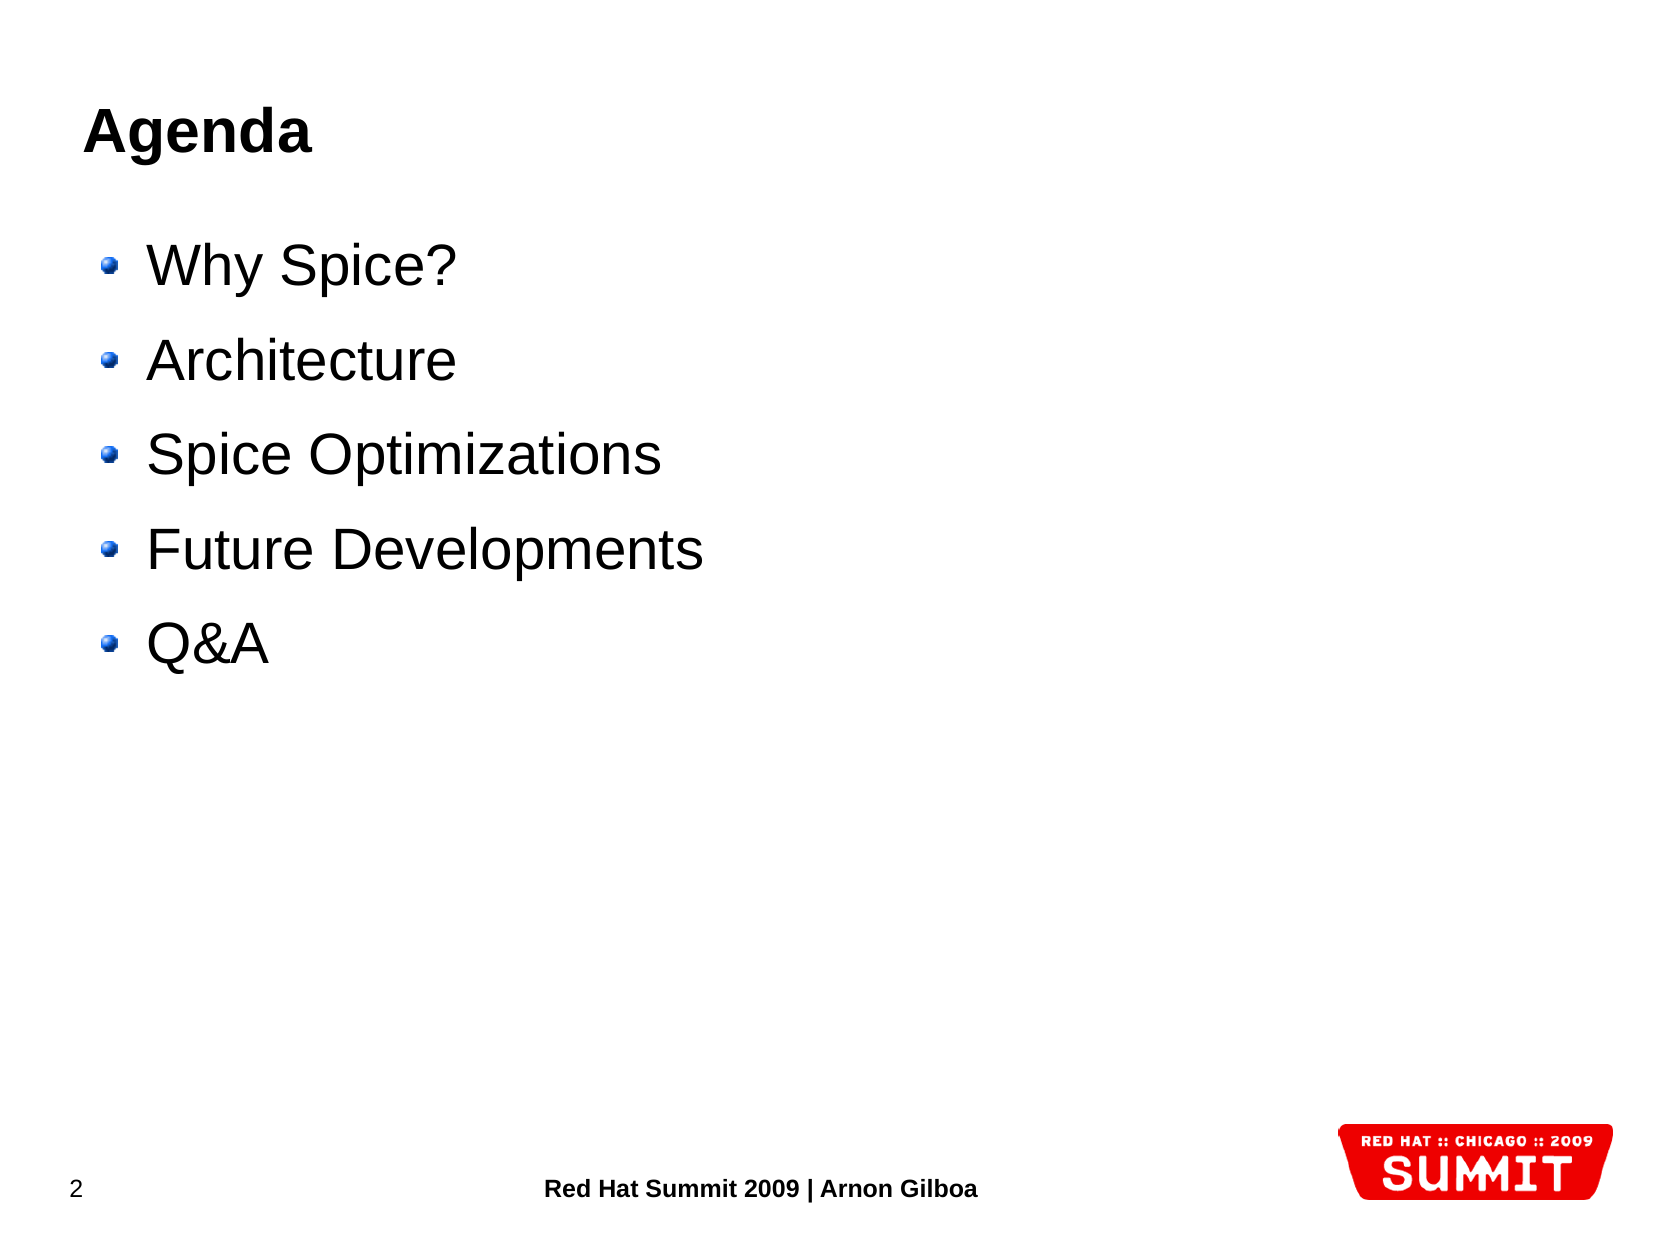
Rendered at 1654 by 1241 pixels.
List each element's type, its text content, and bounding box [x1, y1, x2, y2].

picture [1338, 1124, 1613, 1200]
title Agenda [82, 37, 1571, 226]
list Why Spice? Architecture Spice Optimizations Future Developments Q&A [86, 232, 1576, 1027]
